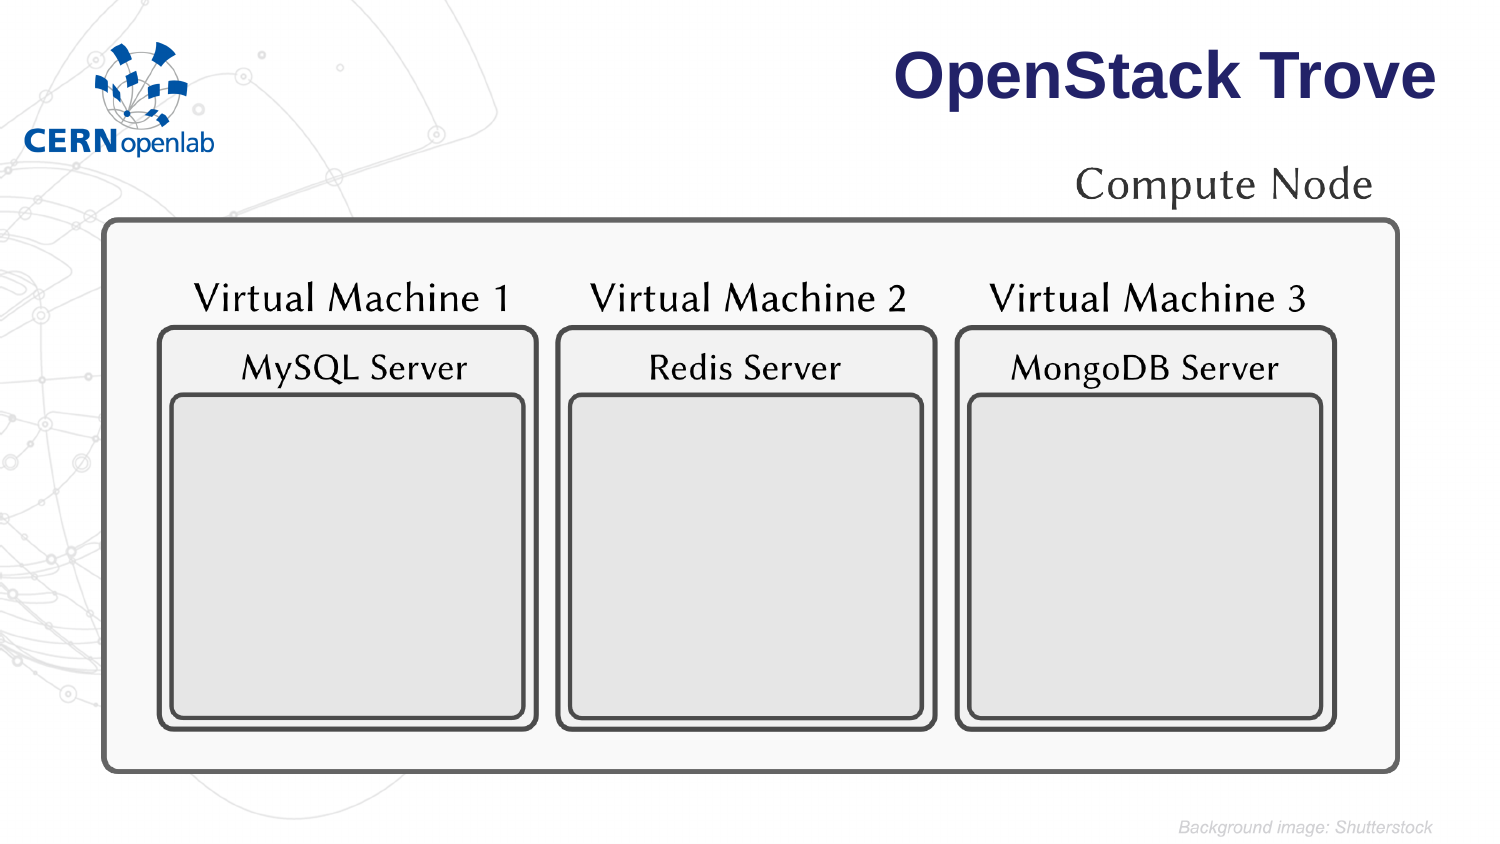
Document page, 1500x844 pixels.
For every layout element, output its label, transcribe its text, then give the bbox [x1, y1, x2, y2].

title OpenStack Trove [258, 1, 1453, 142]
picture [0, 0, 1500, 844]
